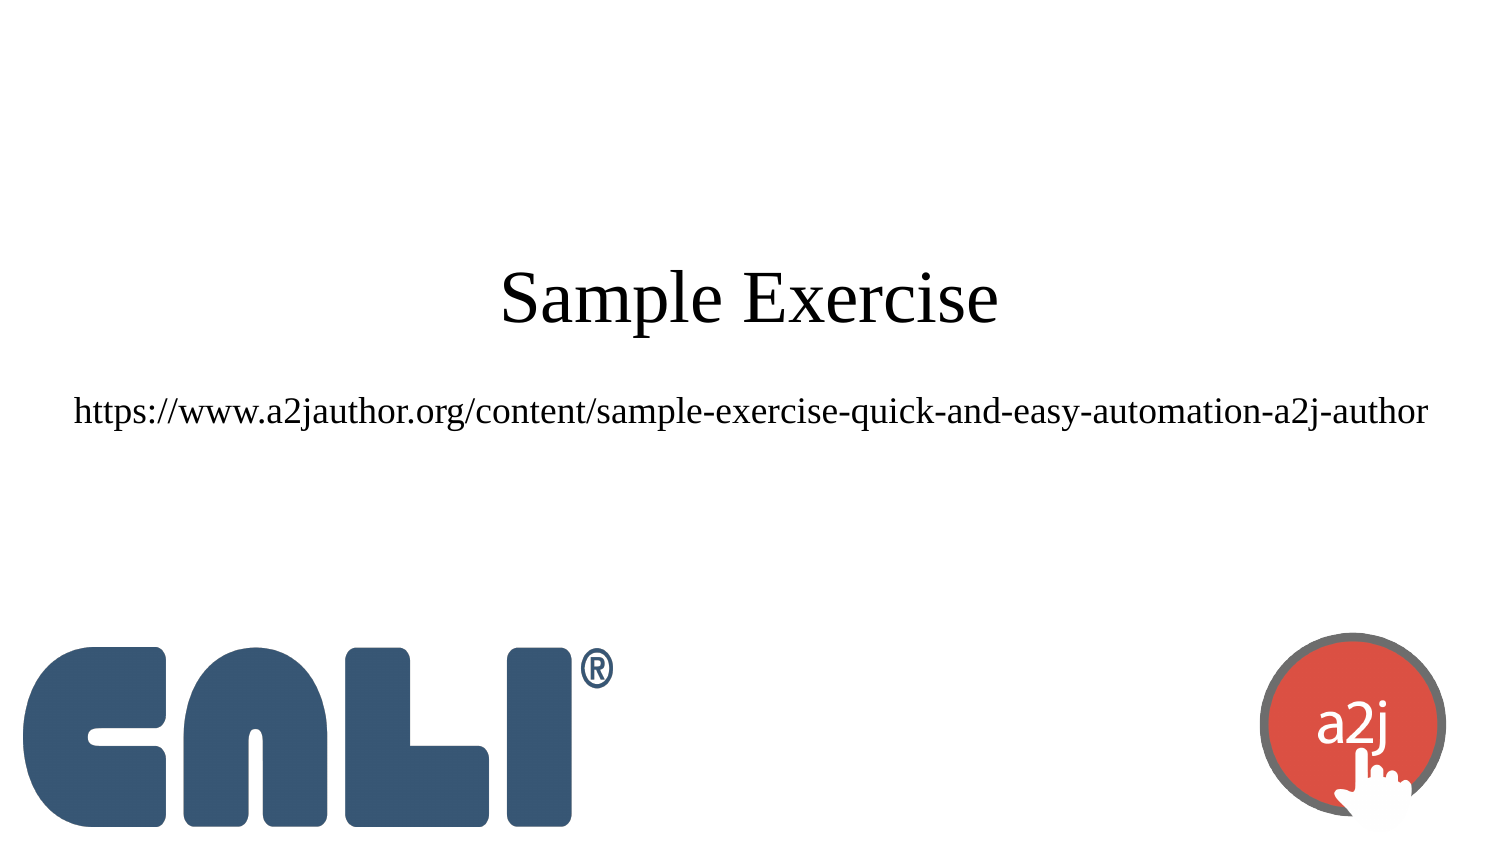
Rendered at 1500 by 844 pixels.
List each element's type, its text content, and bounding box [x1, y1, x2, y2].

picture [23, 647, 613, 827]
text_box https://www.a2jauthor.org/content/sample-exercise-quick-and-easy-automation-a2j-author [11, 371, 1493, 523]
picture [1255, 629, 1450, 844]
title Sample Exercise [51, 223, 1449, 362]
